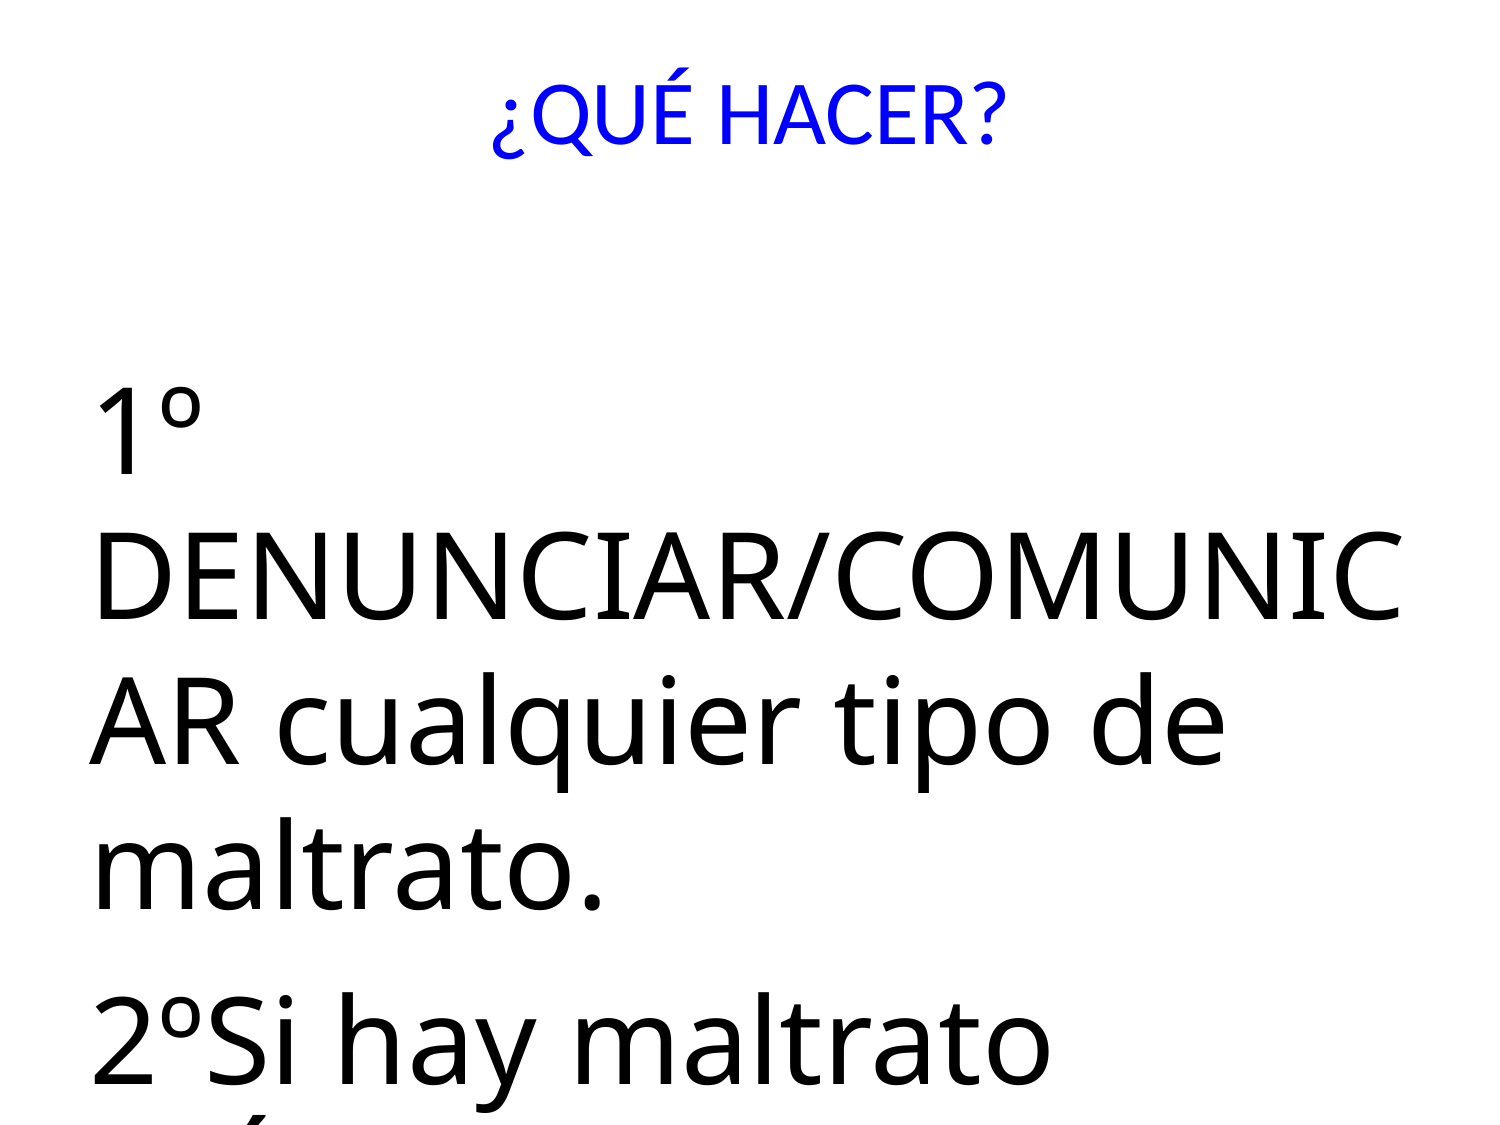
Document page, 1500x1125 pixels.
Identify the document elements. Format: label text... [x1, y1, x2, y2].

title ¿QUÉ HACER? [75, 45, 1425, 233]
list 1º DENUNCIAR/COMUNICAR cualquier tipo de maltrato. 2ºSi hay maltrato PSÍQUICO diferenciar si ocurre de forma constante o simplemente son simples discusiones. 3º Pedir AYUDA a familiar, vecino, amigo, profesor, etc. 4º Si nosotros no somos víctimas pero tenemos conocimiento hay que DENUNCIARLO. simplemente son simples discusiones. 3º Pedir AYUDA a familiar, vecino, amigo, profesor, etc. 4º Si nosotros no somos víctimas pero tenemos conocimiento hay que DENUNCIARLO. [75, 346, 1425, 1089]
